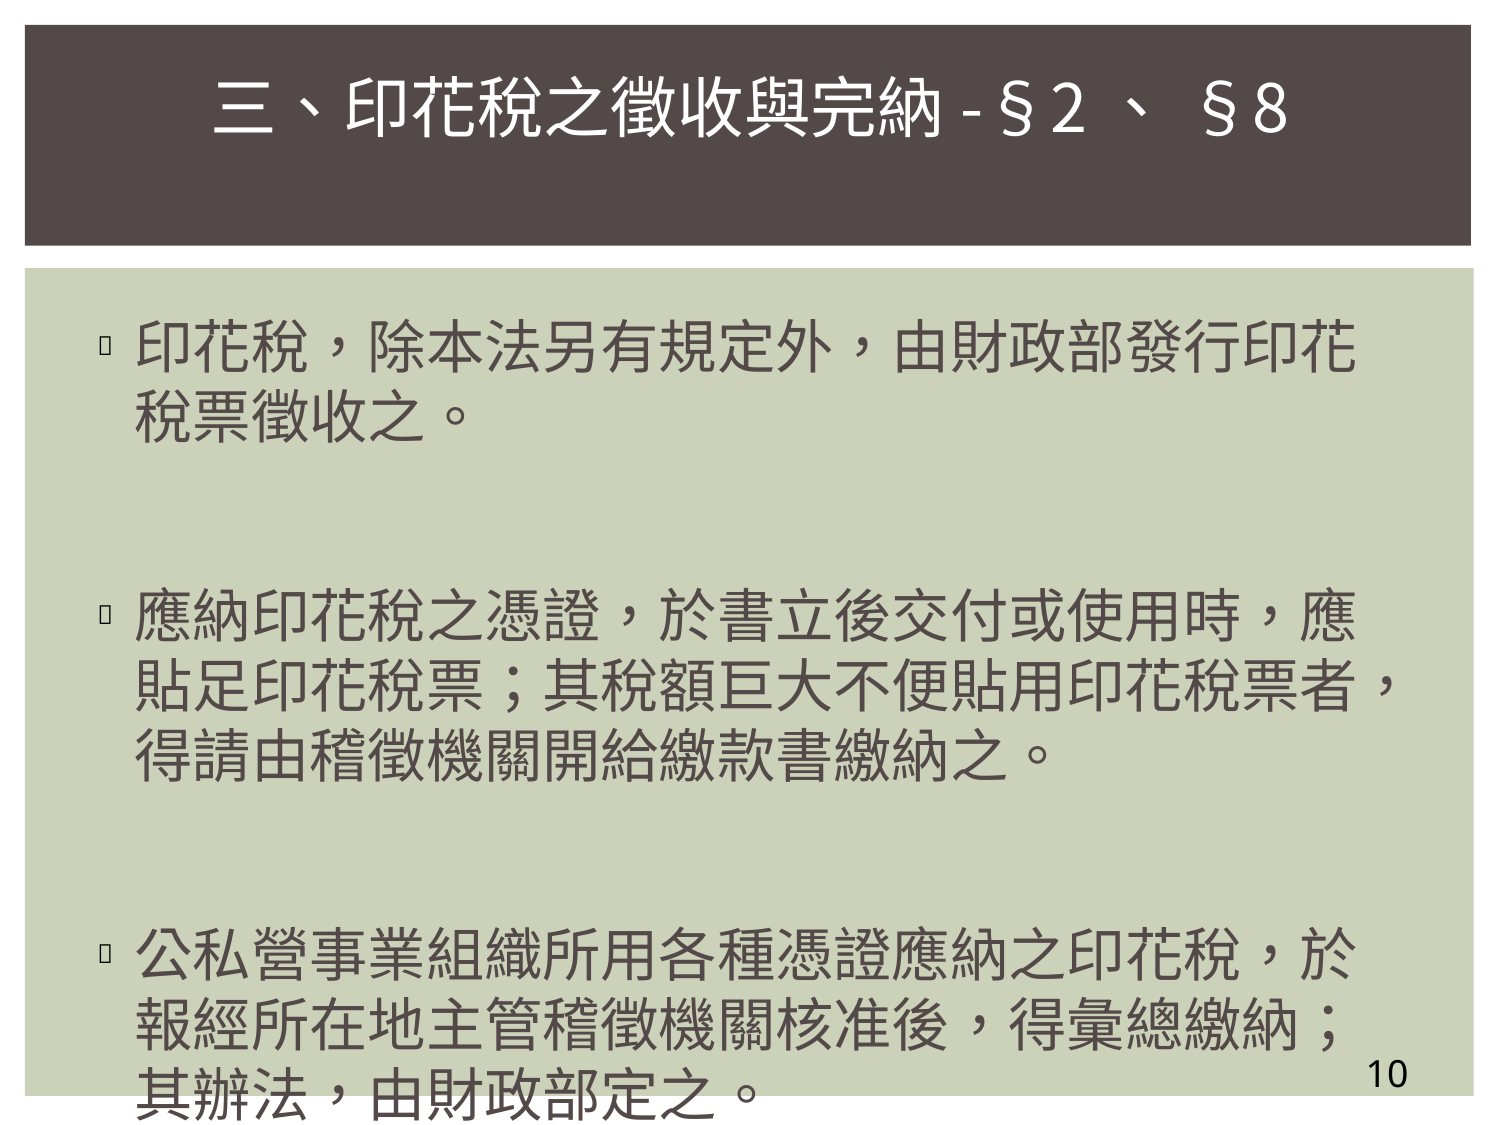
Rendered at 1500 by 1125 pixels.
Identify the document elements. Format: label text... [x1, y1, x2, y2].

slide_number <編號> [1350, 1042, 1447, 1088]
title 三、印花稅之徵收與完納-§2、§8 [62, 58, 1438, 232]
list 印花稅，除本法另有規定外，由財政部發行印花稅票徵收之。 應納印花稅之憑證，於書立後交付或使用時，應貼足印花稅票；其稅額巨大不便貼用印花稅票者，得請由稽徵機關開給繳款書繳納之。 公私營事業組織所用各種憑證應納之印花稅，於報經所在地主管稽徵機關核准後，得彙總繳納；其辦法，由財政部定之。 [75, 302, 1424, 1062]
